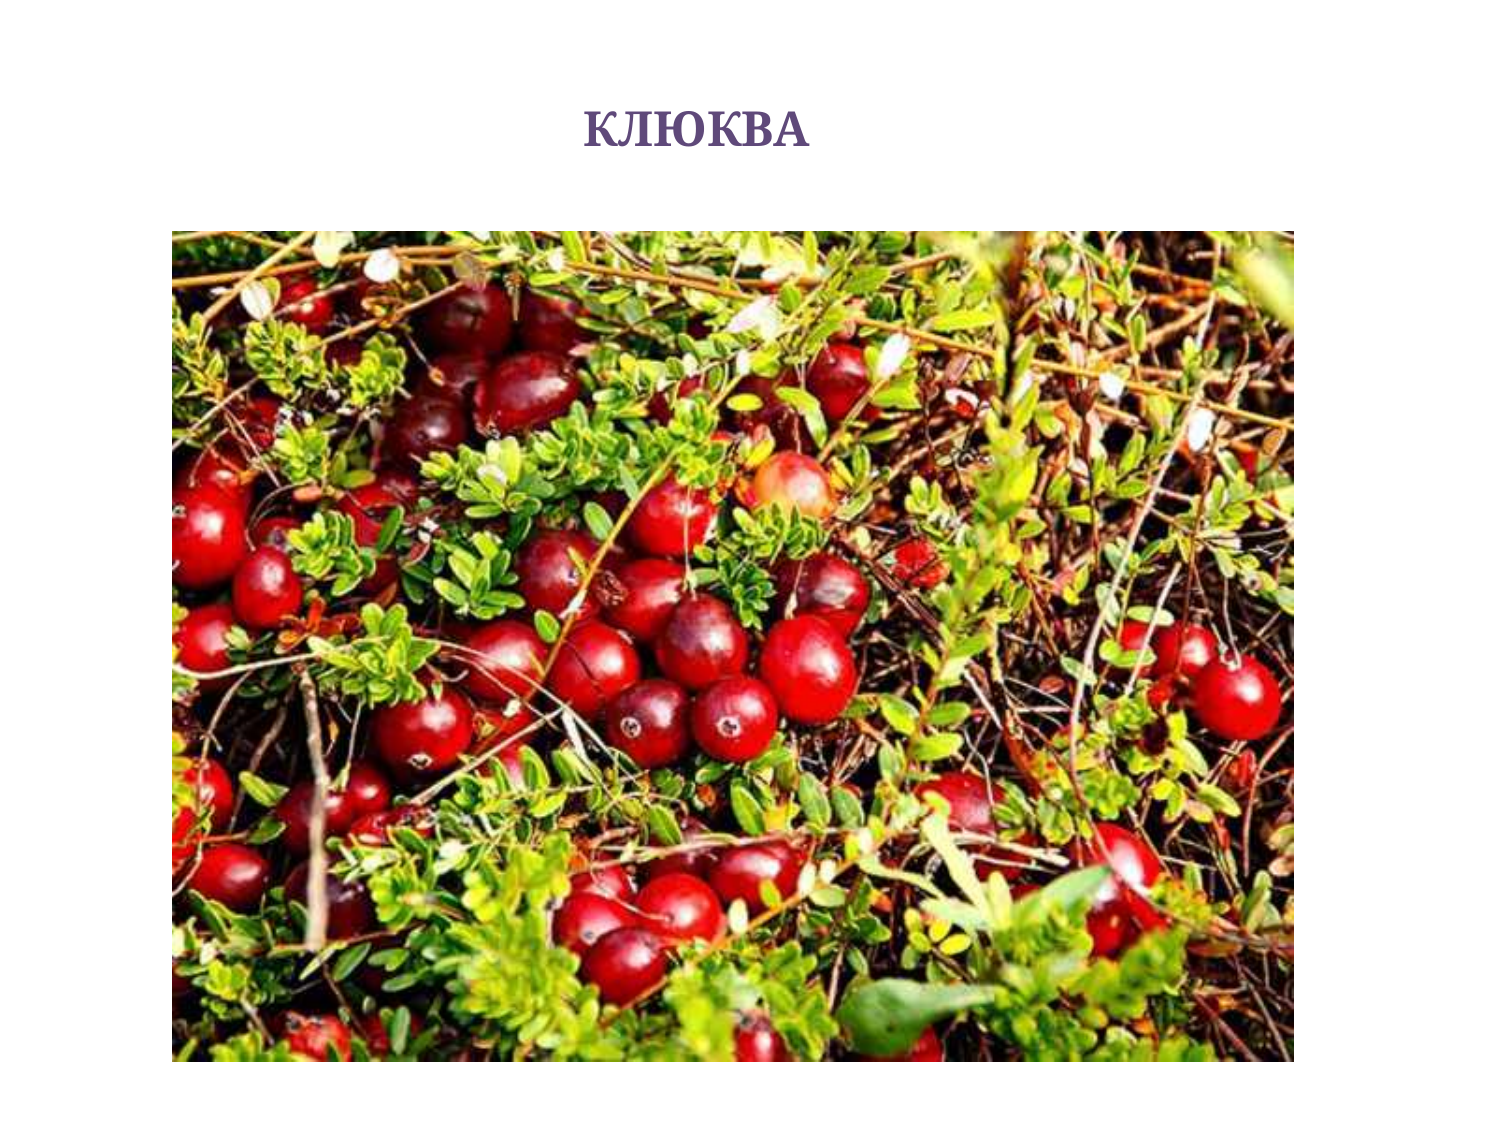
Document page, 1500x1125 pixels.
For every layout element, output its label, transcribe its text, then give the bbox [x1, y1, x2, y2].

picture [172, 231, 1294, 1062]
text_box КЛЮКВА [100, 55, 1294, 171]
